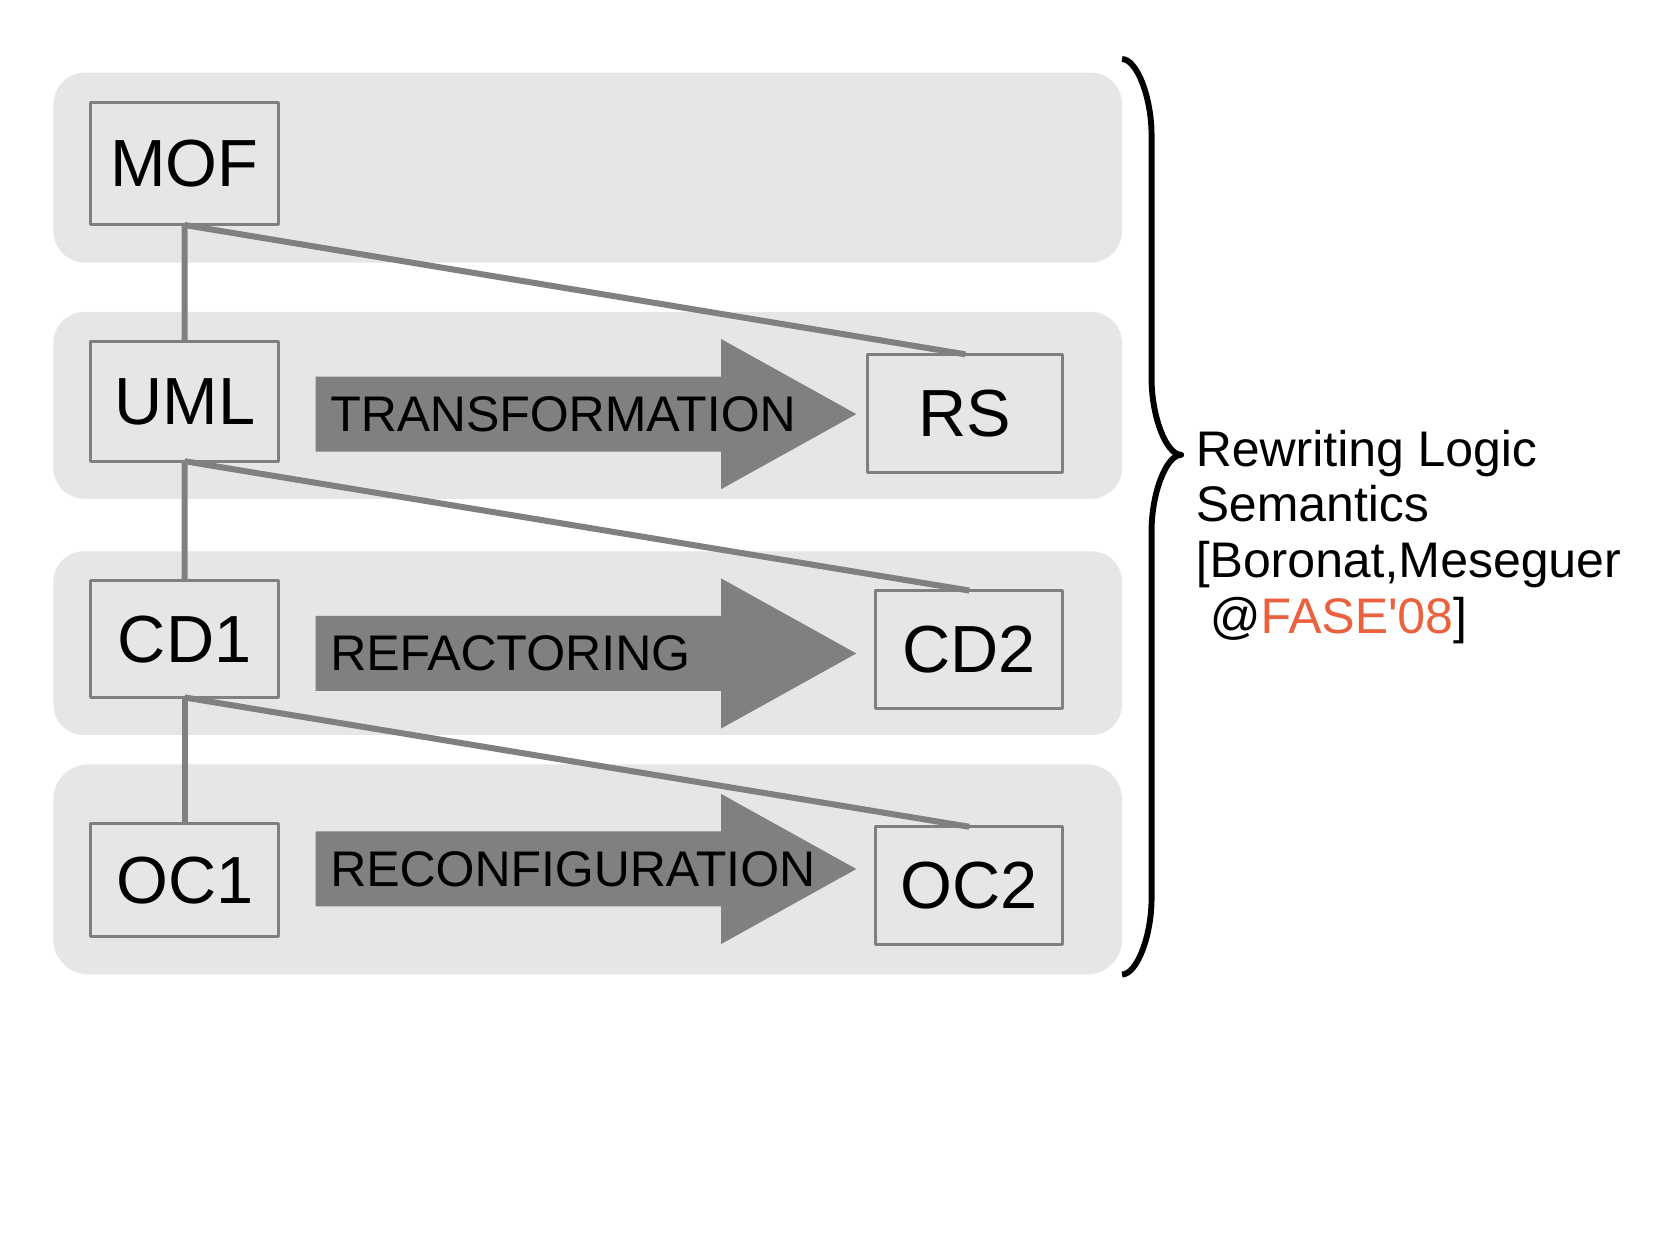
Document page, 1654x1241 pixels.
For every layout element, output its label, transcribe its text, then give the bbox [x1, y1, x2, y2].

text_box RECONFIGURATION [315, 793, 857, 945]
text_box RS [867, 354, 1063, 473]
text_box UML [90, 341, 279, 462]
text_box [188, 229, 389, 263]
text_box CD1 [90, 580, 279, 698]
text_box [53, 72, 1123, 263]
text_box [53, 551, 182, 735]
text_box TRANSFORMATION [315, 339, 857, 490]
text_box [188, 465, 389, 499]
text_box REFACTORING [315, 578, 857, 729]
text_box OC2 [875, 826, 1063, 945]
text_box OC1 [90, 823, 279, 937]
text_box CD2 [875, 590, 1063, 709]
text_box [188, 311, 1123, 499]
text_box MOF [90, 102, 279, 225]
text_box [188, 551, 1123, 735]
text_box [188, 702, 387, 735]
text_box Rewriting Logic Semantics [Boronat,Meseguer @FASE'08] [1181, 413, 1653, 652]
text_box [53, 764, 1123, 975]
text_box [53, 311, 181, 499]
